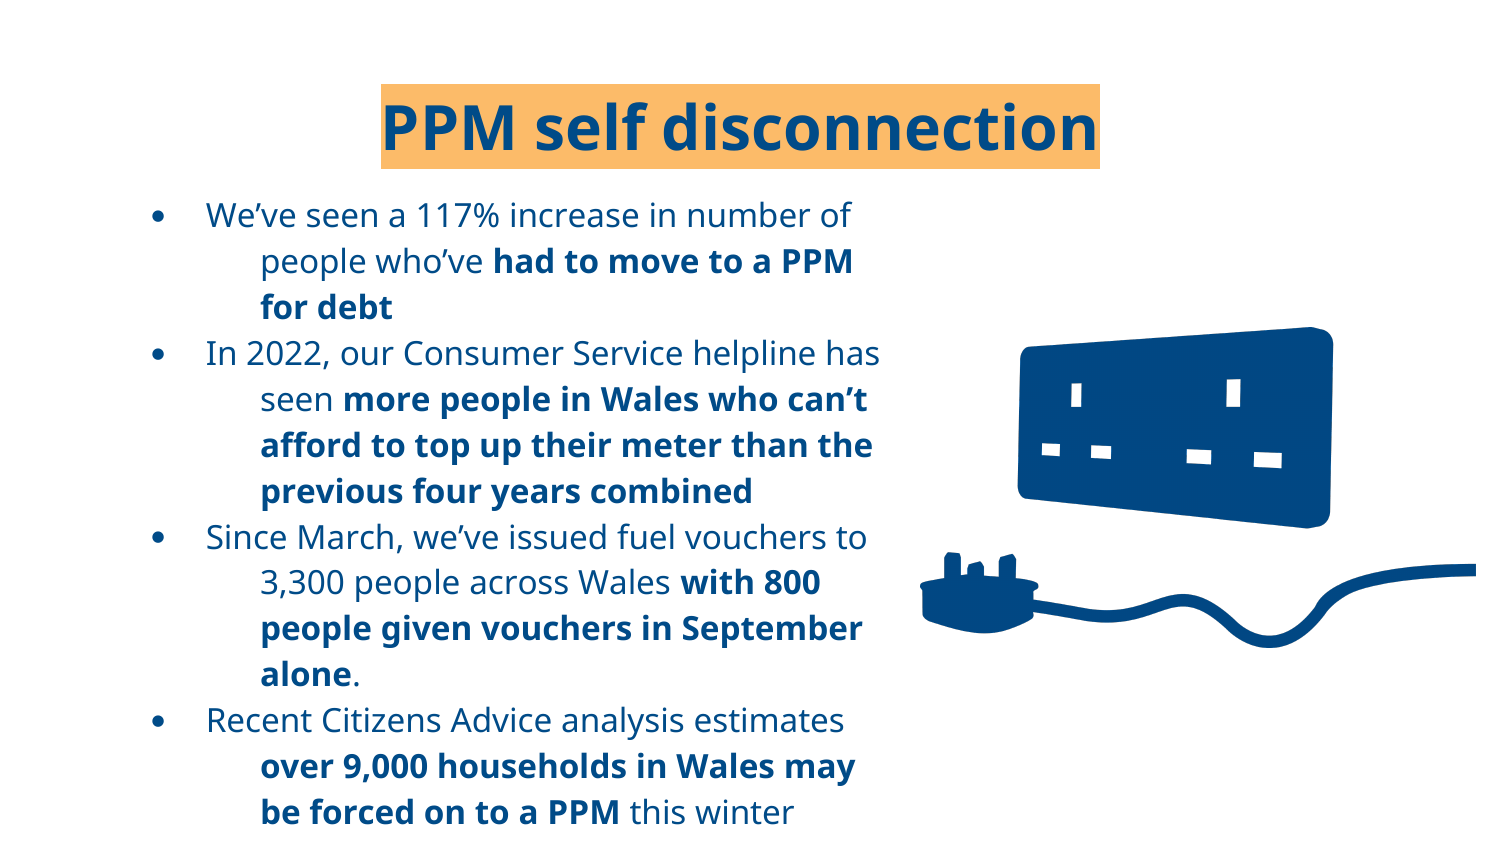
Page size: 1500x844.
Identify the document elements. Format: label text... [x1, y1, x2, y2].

picture [920, 327, 1476, 648]
text_box We’ve seen a 117% increase in number of people who’ve had to move to a PPM for debt In 2022, our Consumer Service helpline has seen more people in Wales who can’t afford to top up their meter than the previous four years combined Since March, we’ve issued fuel vouchers to 3,300 people across Wales with 800 people given vouchers in September alone. Recent Citizens Advice analysis estimates over 9,000 households in Wales may be forced on to a PPM this winter [94, 173, 921, 802]
title PPM self disconnection [98, 72, 1396, 174]
